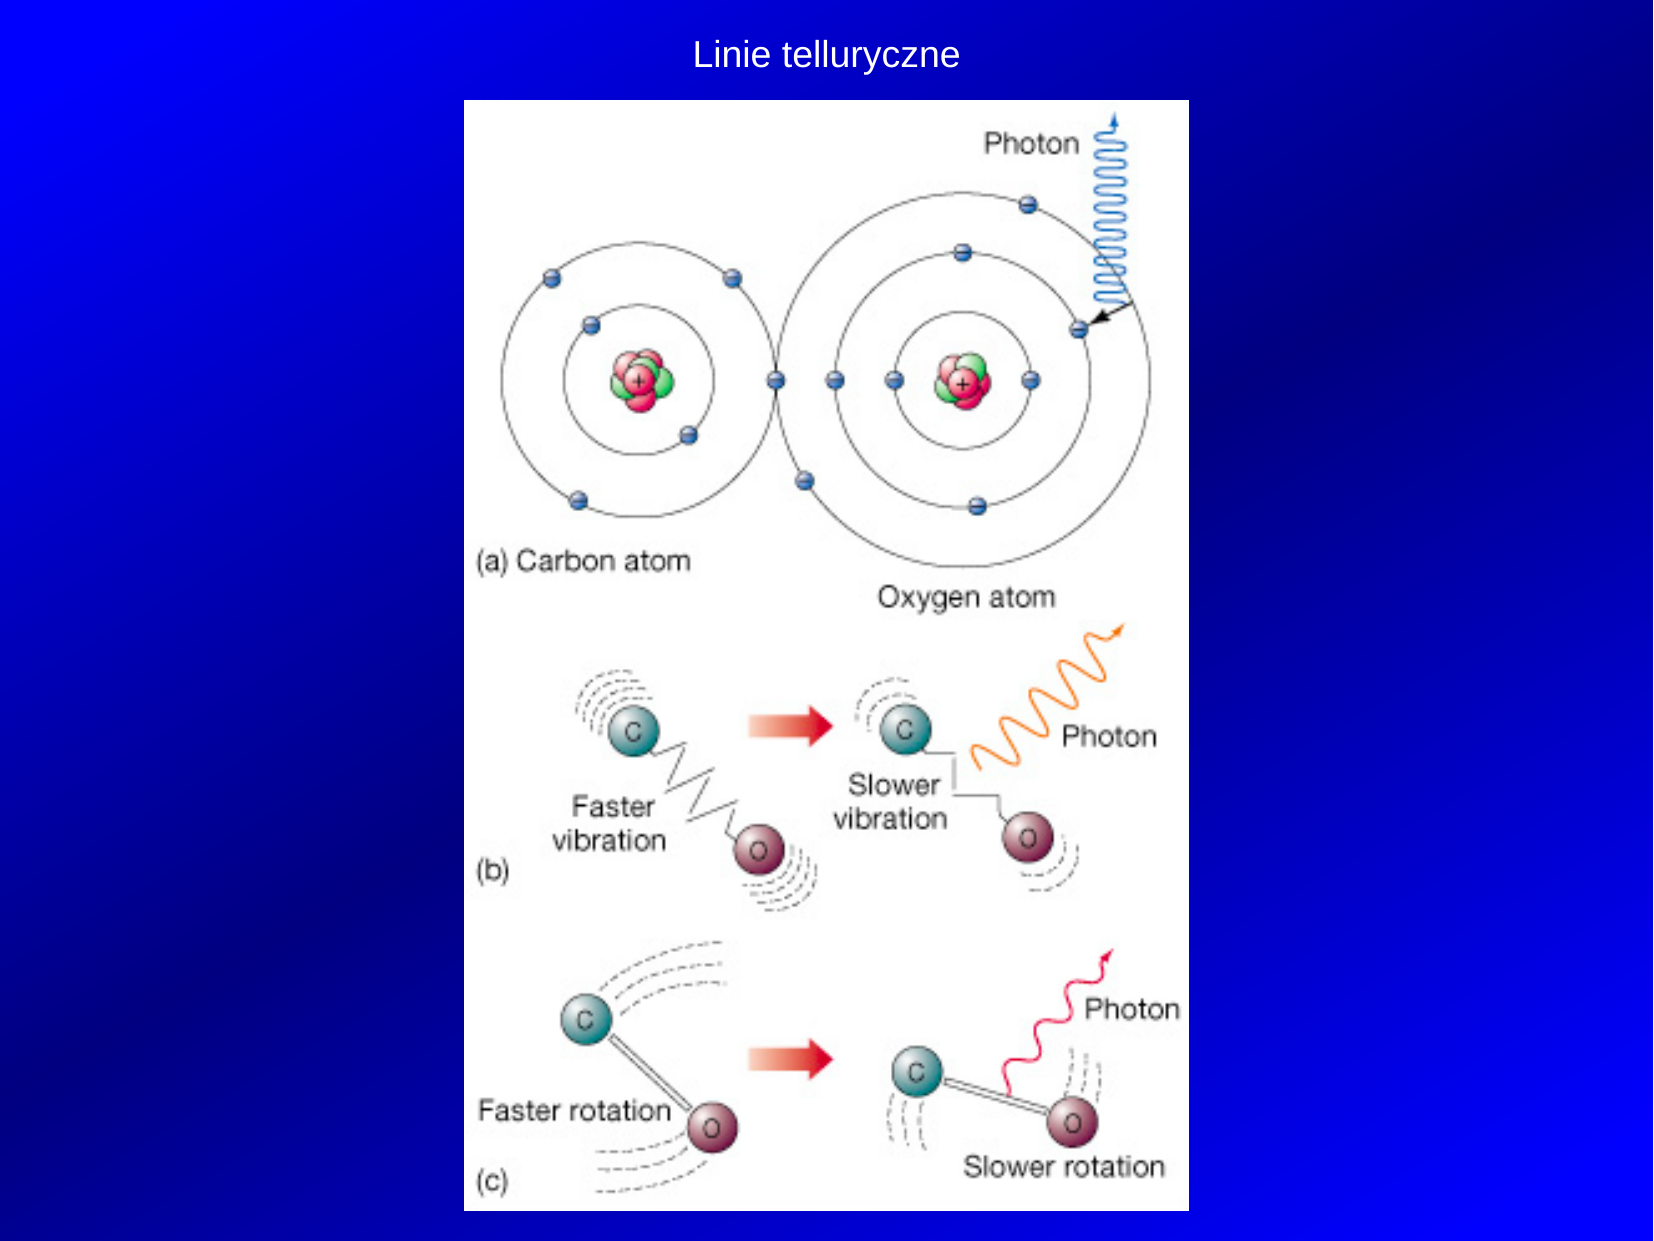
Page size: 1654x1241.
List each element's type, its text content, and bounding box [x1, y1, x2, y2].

text_box Linie telluryczne [677, 25, 976, 83]
picture [464, 100, 1189, 1211]
